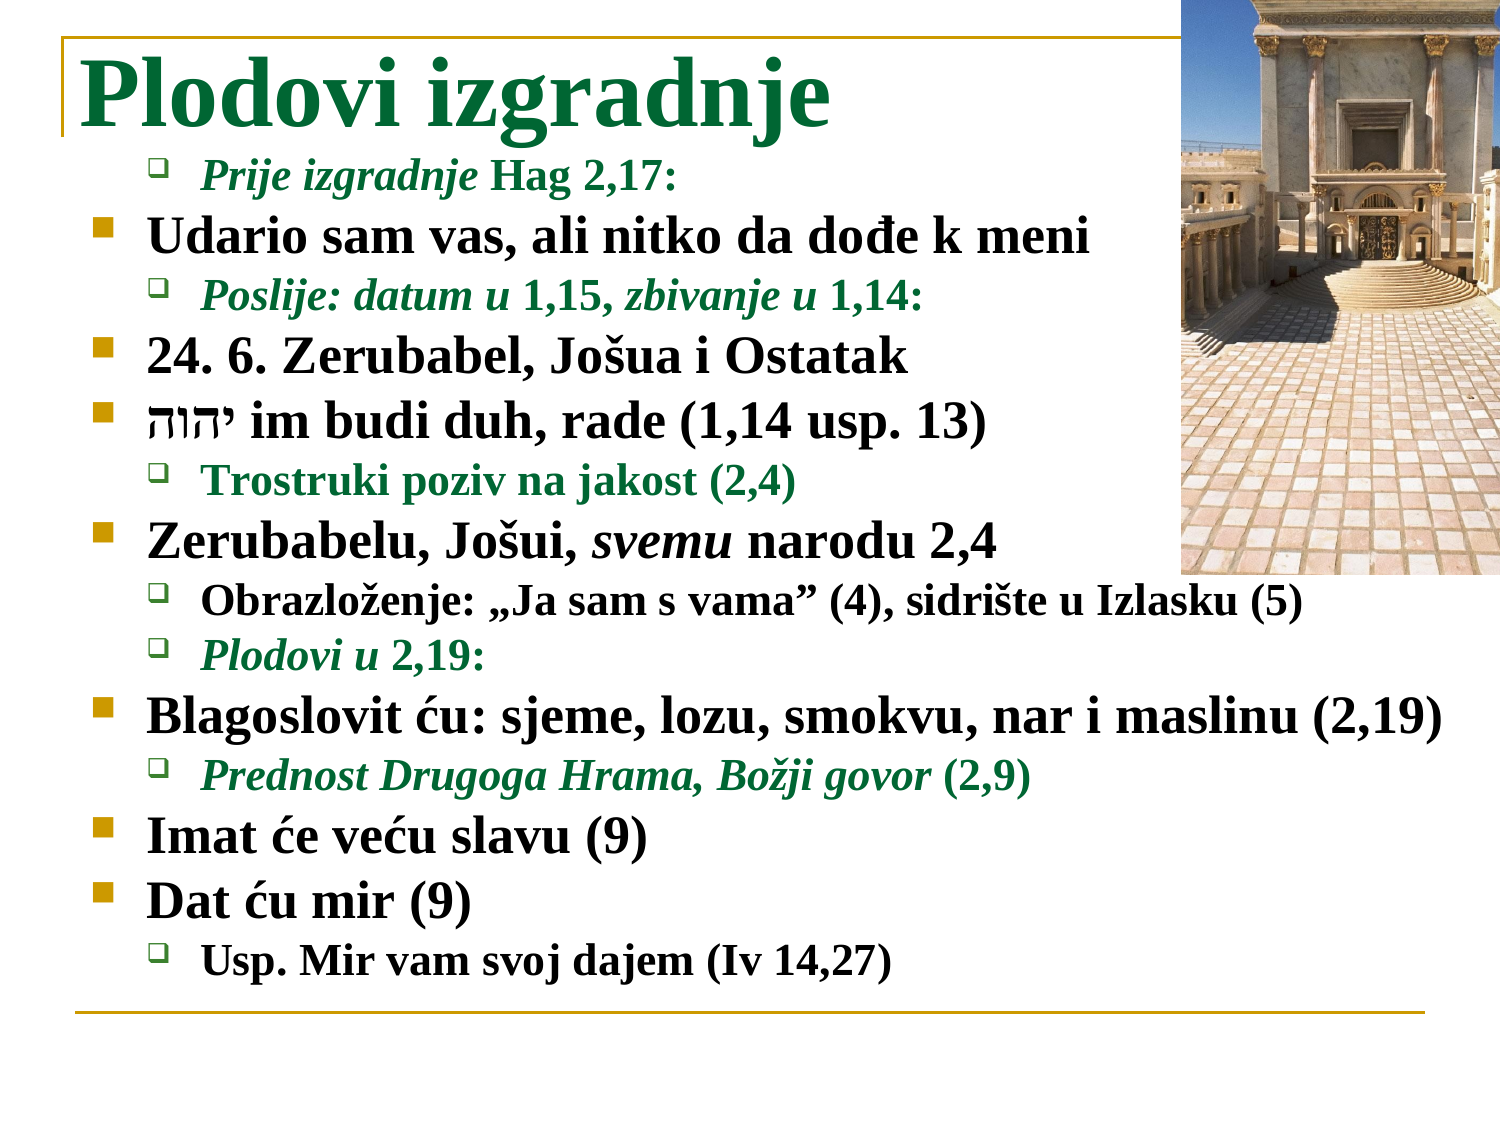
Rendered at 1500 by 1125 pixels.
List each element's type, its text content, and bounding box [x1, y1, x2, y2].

title Plodovi izgradnje [64, 19, 1181, 206]
picture [1181, 0, 1500, 575]
list Prije izgradnje Hag 2,17: Udario sam vas, ali nitko da dođe k meni Poslije: datum u 1,15, zbivanje u 1,14: 24. 6. Zerubabel, Jošua i Ostatak יהוה im budi duh, rade (1,14 usp. 13) Trostruki poziv na jakost (2,4) Zerubabelu, Jošui, svemu narodu 2,4 Obrazloženje: „Ja sam s vama” (4), sidrište u Izlasku (5) Plodovi u 2,19: Blagoslovit ću: sjeme, lozu, smokvu, nar i maslinu (2,19) Prednost Drugoga Hrama, Božji govor (2,9) Imat će veću slavu (9) Dat ću mir (9) Usp. Mir vam svoj dajem (Iv 14,27) [75, 137, 1471, 1006]
